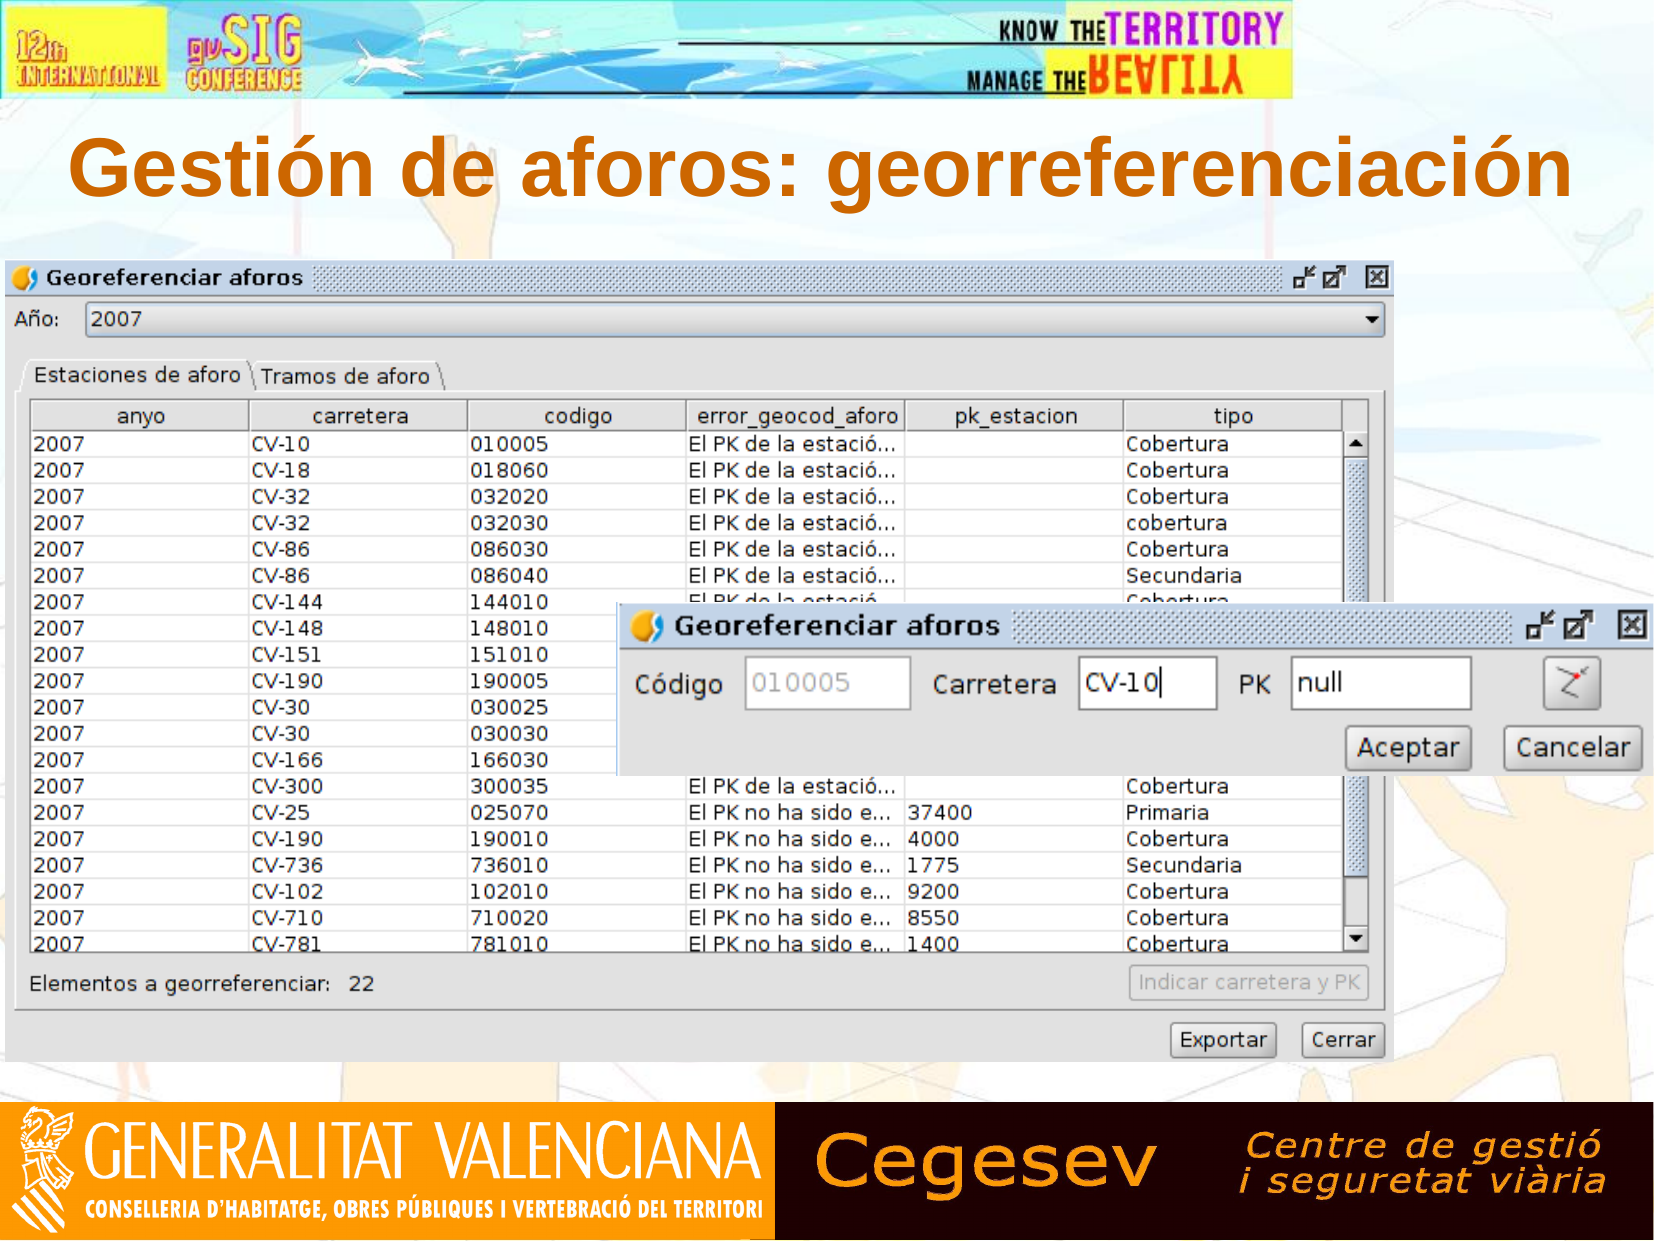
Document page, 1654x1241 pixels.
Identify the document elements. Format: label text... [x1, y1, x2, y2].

title Gestión de aforos: georreferenciación [47, 64, 1595, 272]
picture [0, 0, 1654, 1241]
